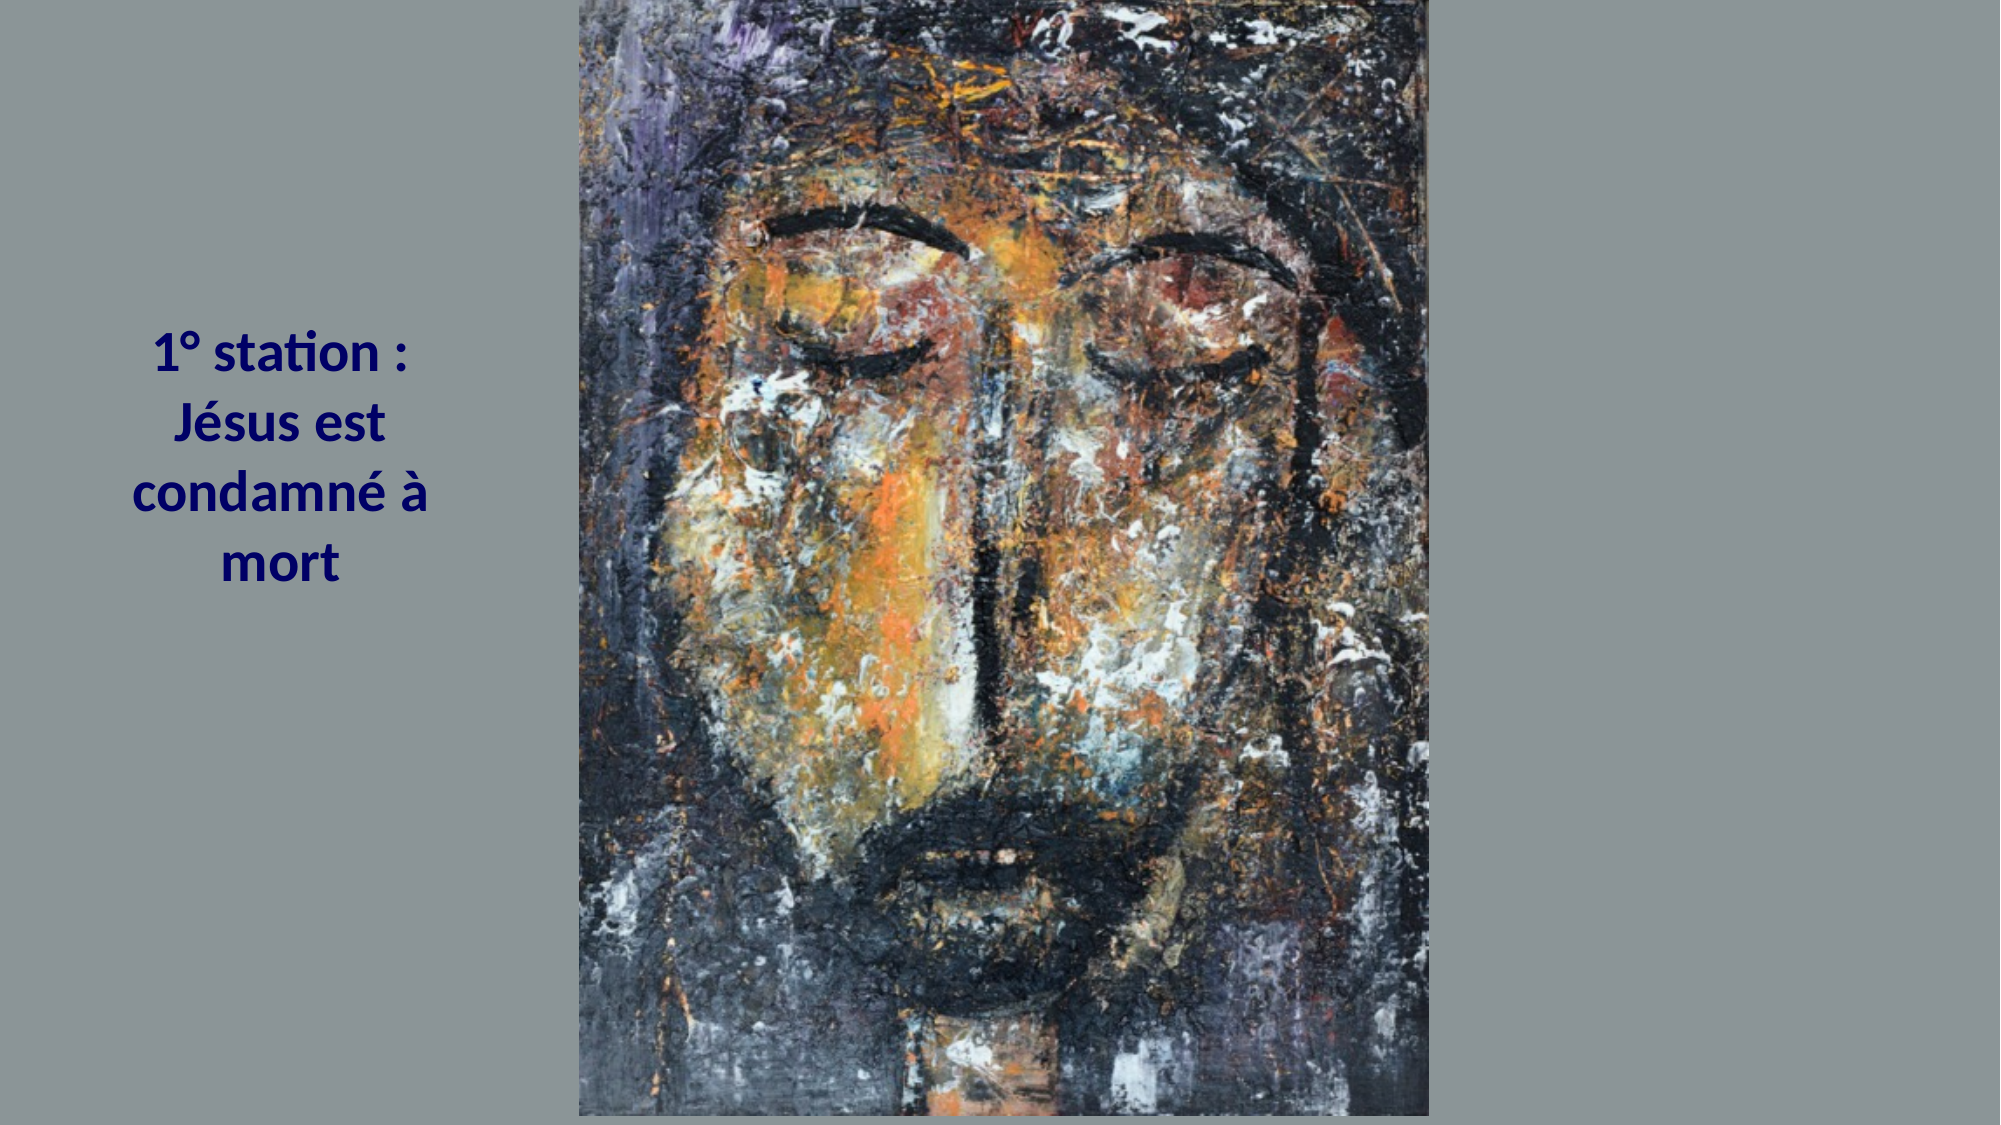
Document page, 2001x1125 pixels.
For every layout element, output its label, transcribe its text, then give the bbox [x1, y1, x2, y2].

text_box 1° station : Jésus est condamné à mort [72, 305, 489, 604]
picture [0, 0, 2000, 1125]
